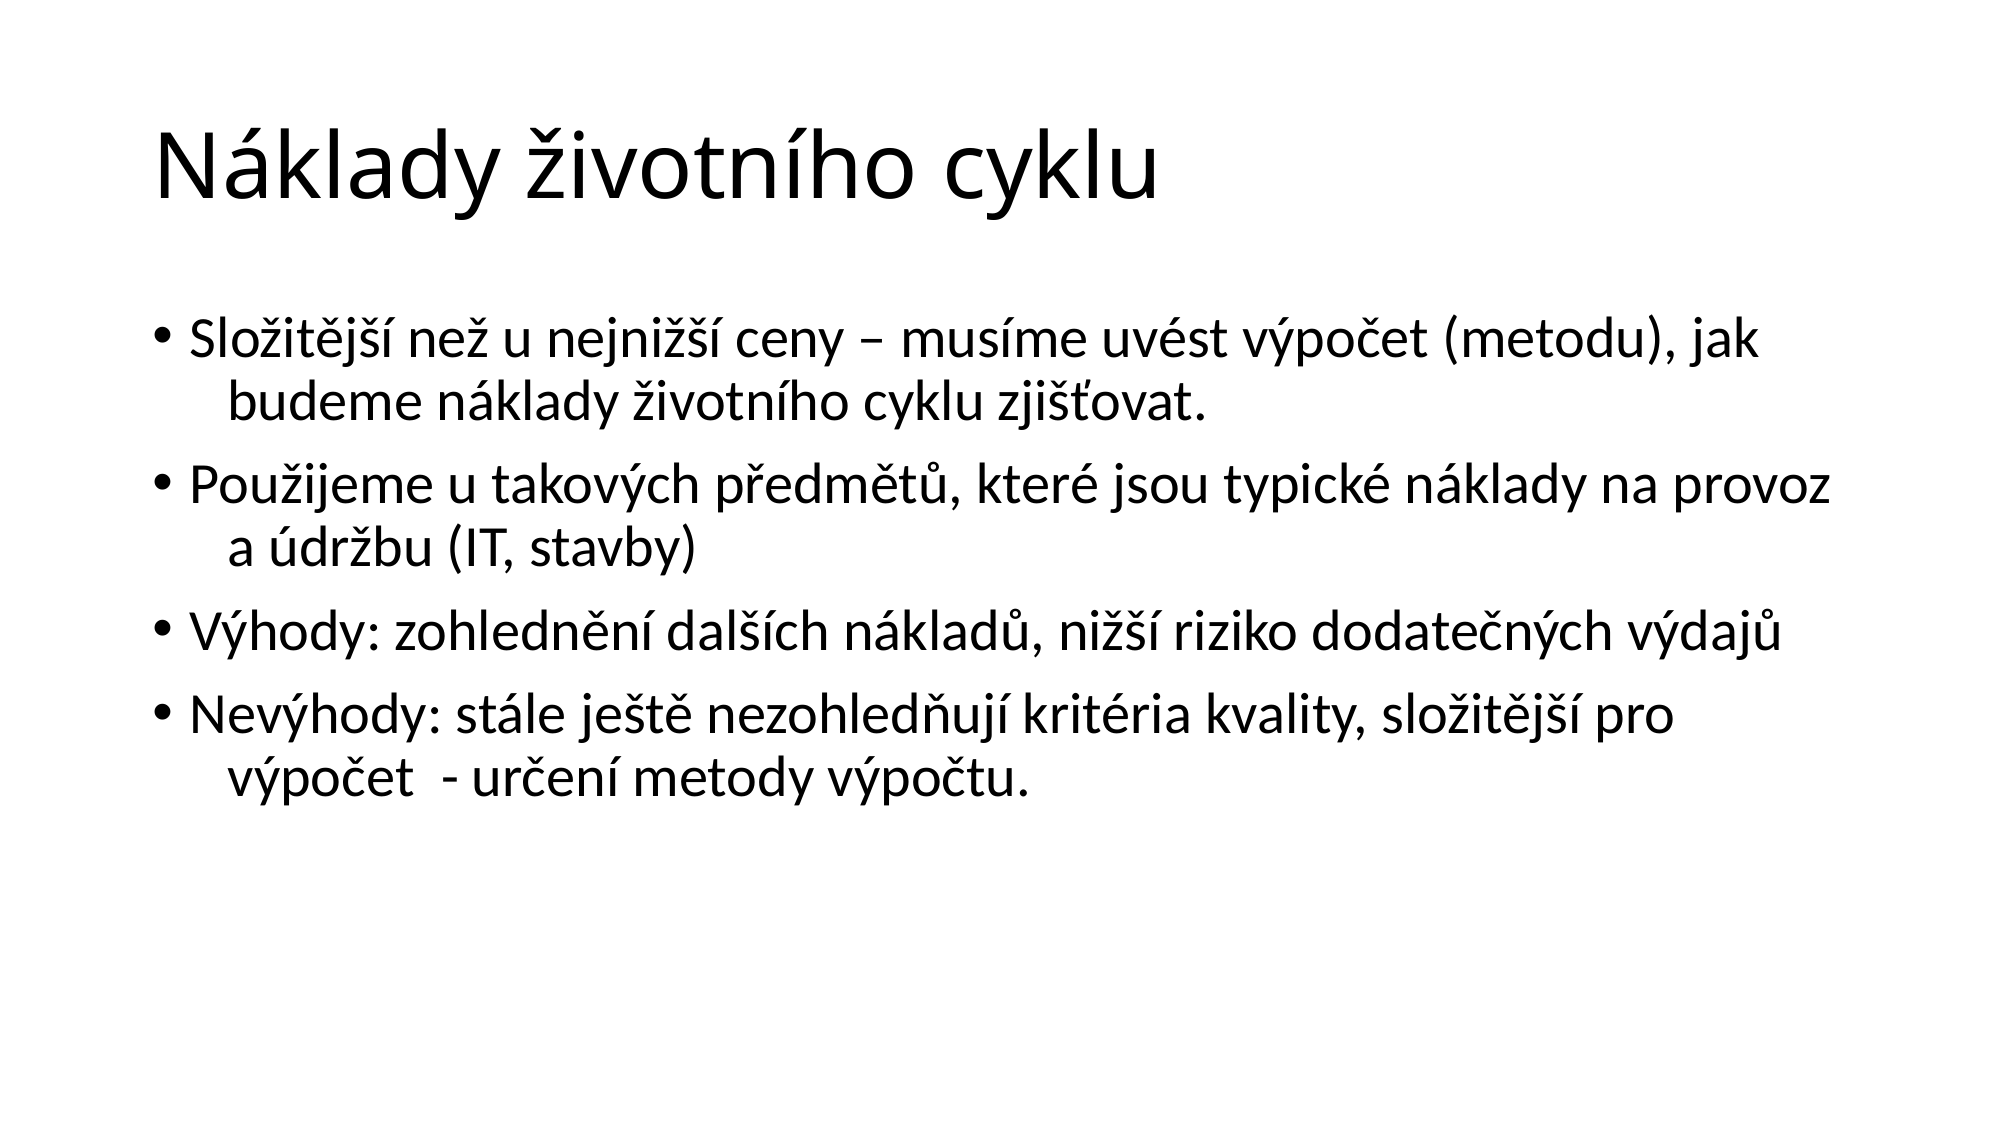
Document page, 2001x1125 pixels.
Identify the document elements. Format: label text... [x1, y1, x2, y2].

list Složitější než u nejnižší ceny – musíme uvést výpočet (metodu), jak budeme náklady životního cyklu zjišťovat. Použijeme u takových předmětů, které jsou typické náklady na provoz a údržbu (IT, stavby) Výhody: zohlednění dalších nákladů, nižší riziko dodatečných výdajů Nevýhody: stále ještě nezohledňují kritéria kvality, složitější pro výpočet - určení metody výpočtu. [137, 299, 1863, 1014]
title Náklady životního cyklu [137, 59, 1863, 278]
